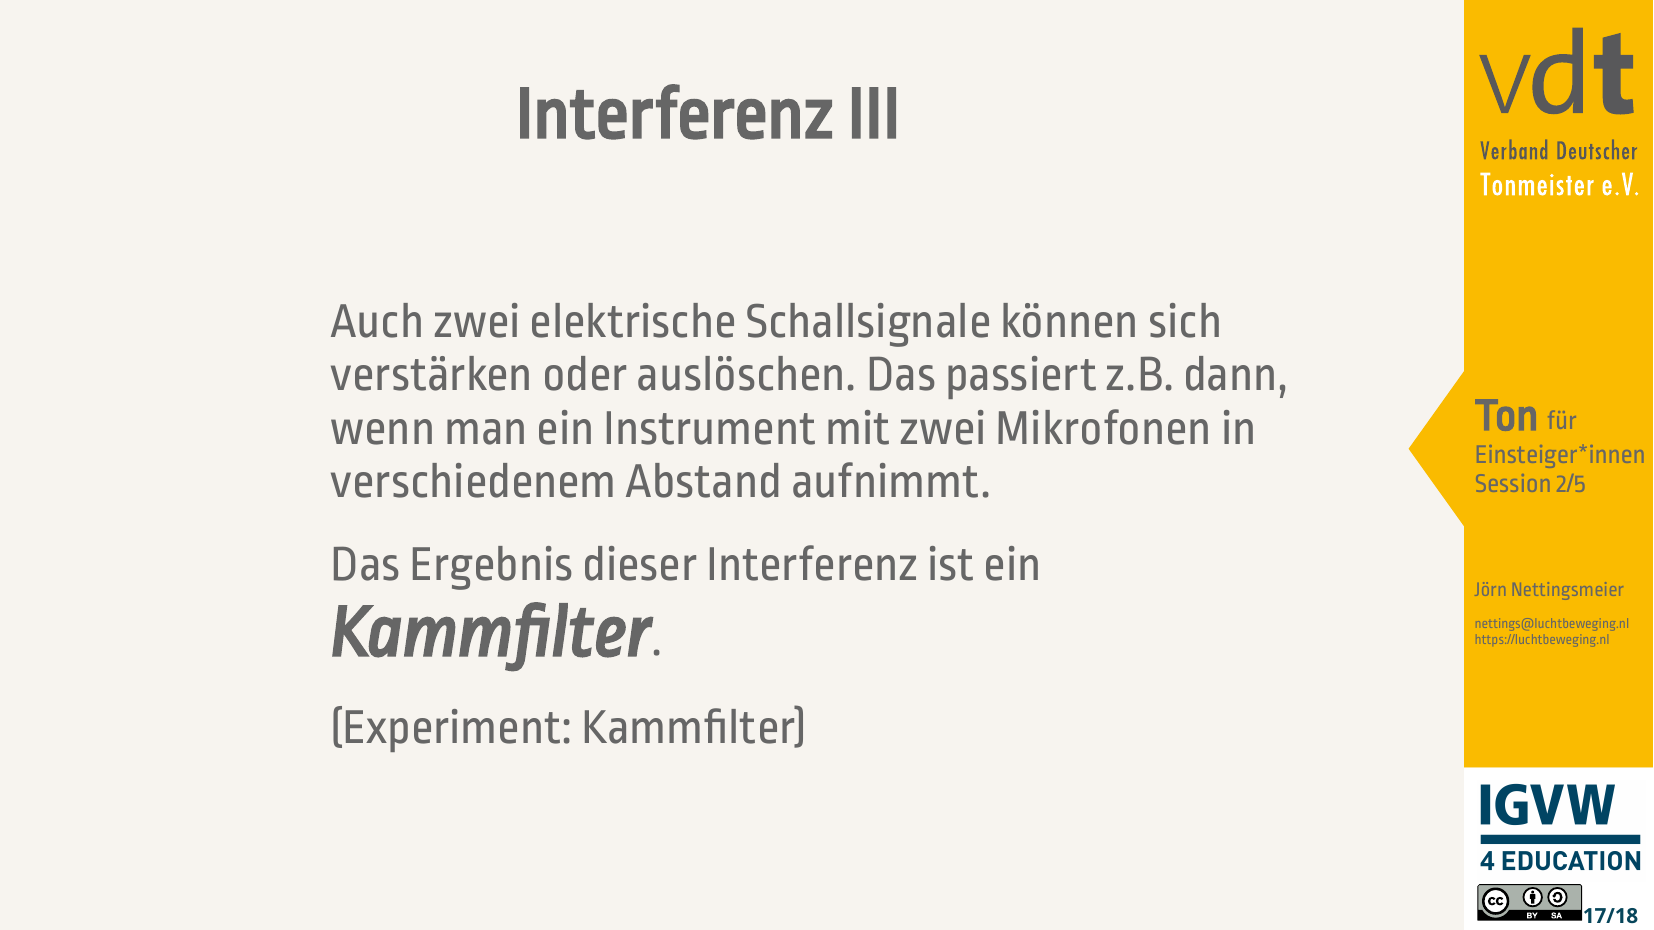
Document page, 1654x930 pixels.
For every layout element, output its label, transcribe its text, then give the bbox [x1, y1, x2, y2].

picture [1477, 780, 1646, 882]
list Auch zwei elektrische Schallsignale können sich verstärken oder auslöschen. Das passiert z.B. dann, wenn man ein Instrument mit zwei Mikrofonen in verschiedenem Abstand aufnimmt. Das Ergebnis dieser Interferenz ist ein Kammfilter. (Experiment: Kammfilter) [259, 295, 1394, 905]
title Interferenz III [82, 37, 1335, 193]
